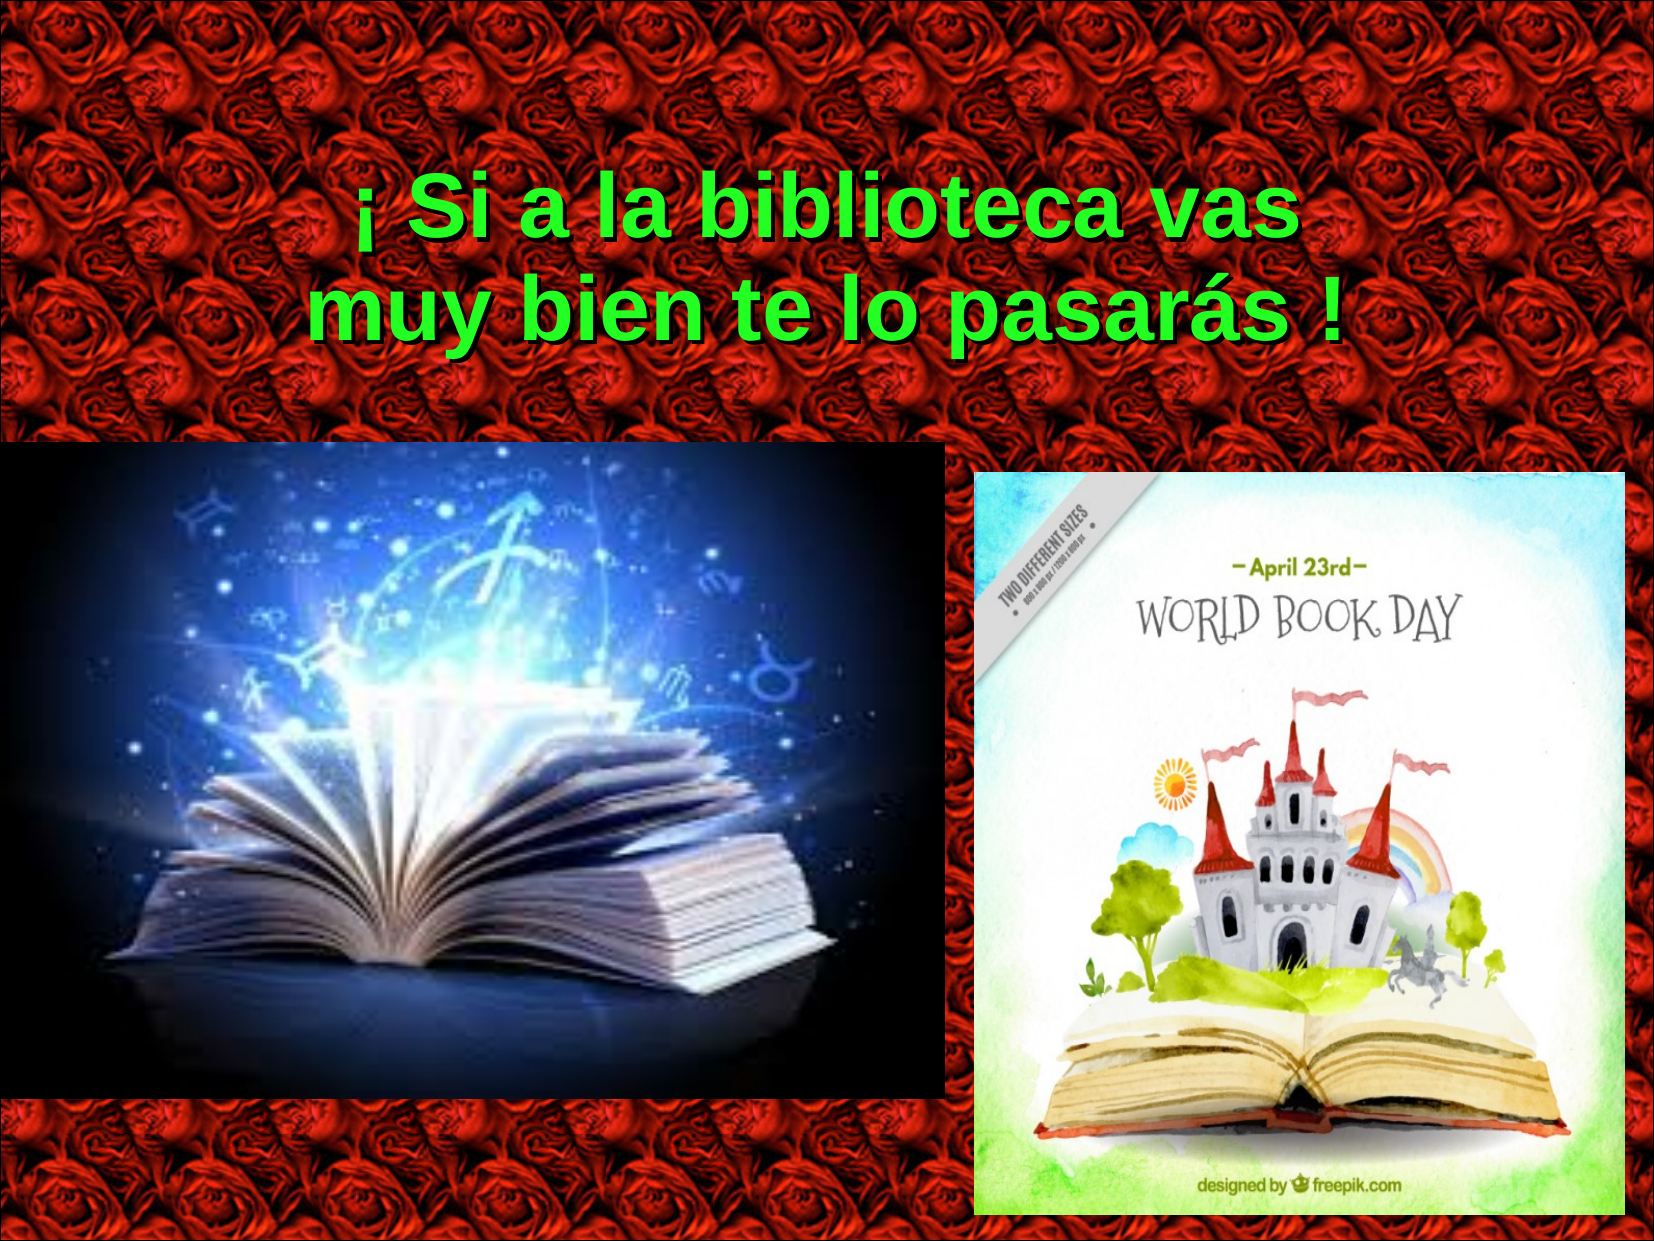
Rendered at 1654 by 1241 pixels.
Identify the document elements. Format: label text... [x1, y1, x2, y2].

text_box [0, 0, 1654, 1241]
text_box ¡ Si a la biblioteca vas muy bien te lo pasarás ! [265, 147, 1388, 471]
picture [974, 472, 1625, 1215]
picture [0, 442, 945, 1099]
